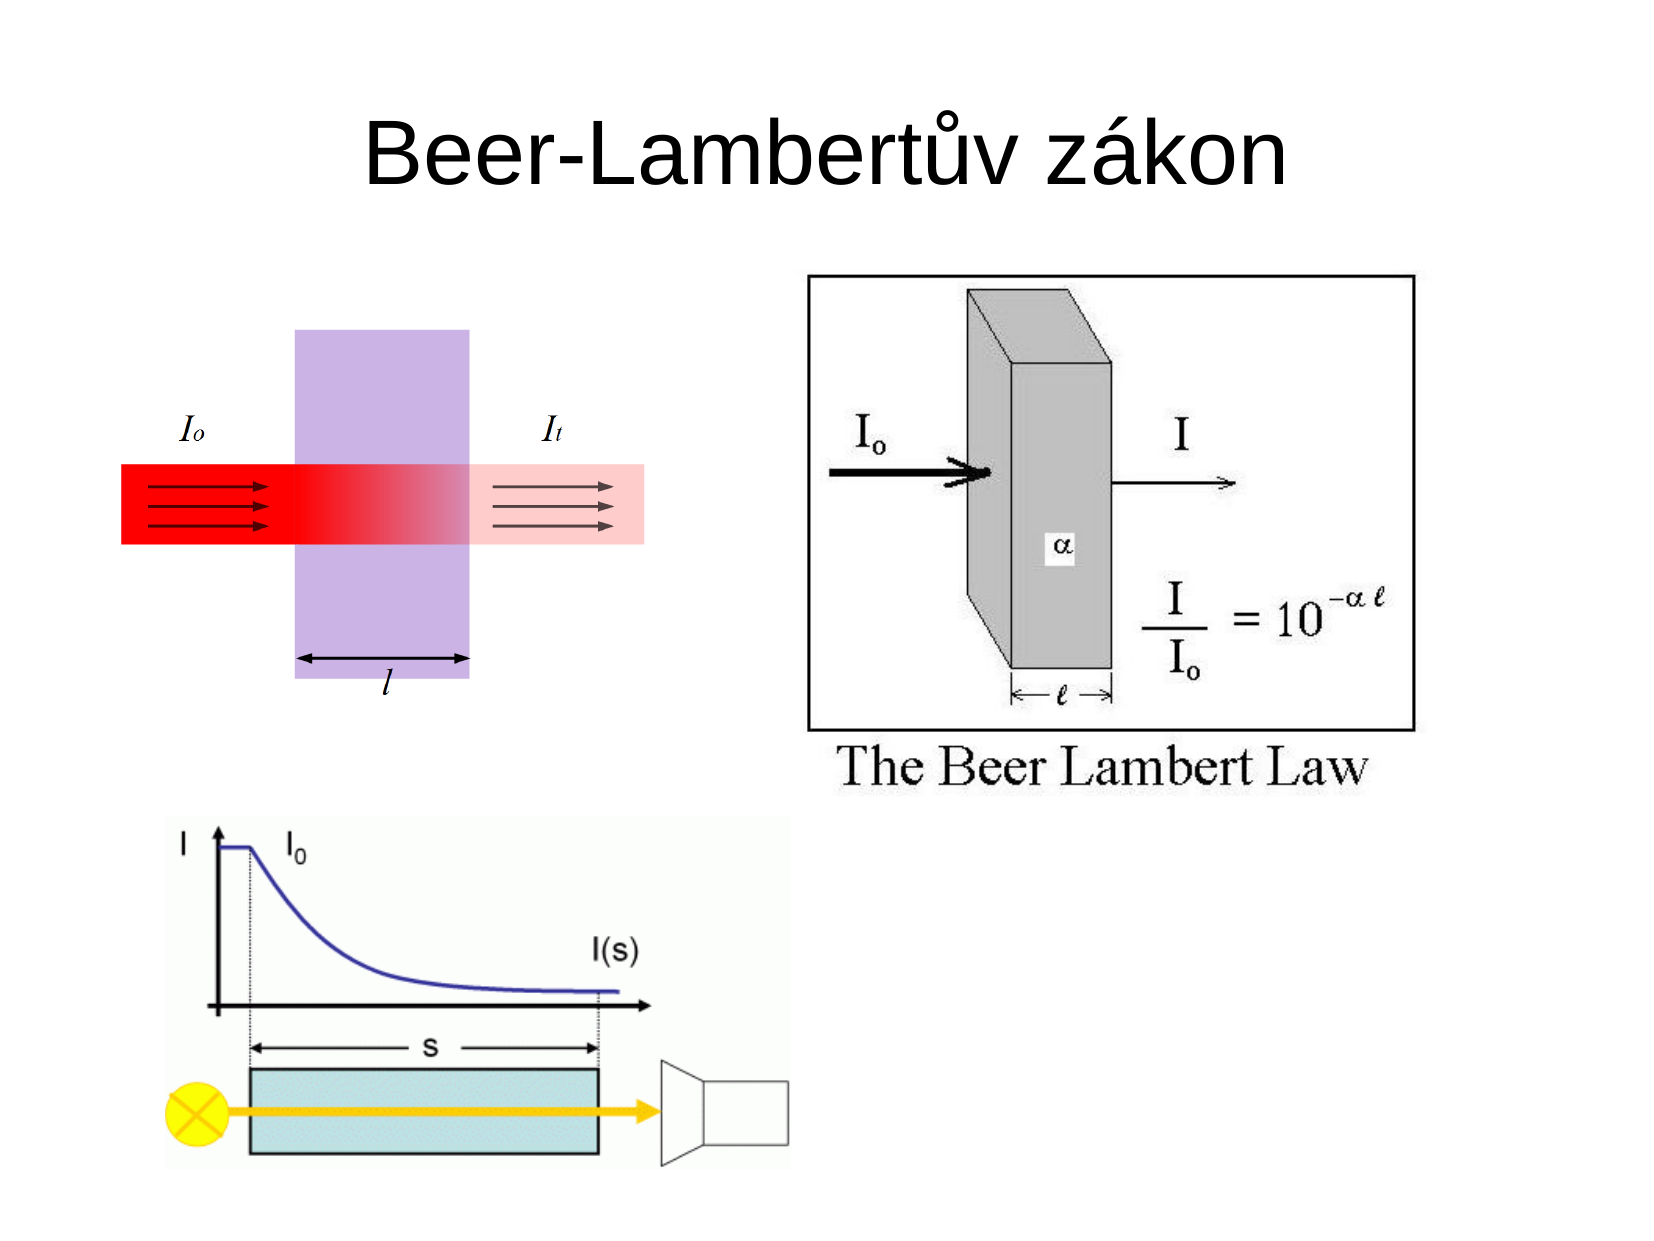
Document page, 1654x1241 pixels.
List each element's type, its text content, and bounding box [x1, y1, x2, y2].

picture [94, 70, 1583, 1170]
title Beer-Lambertův zákon [82, 49, 1571, 257]
